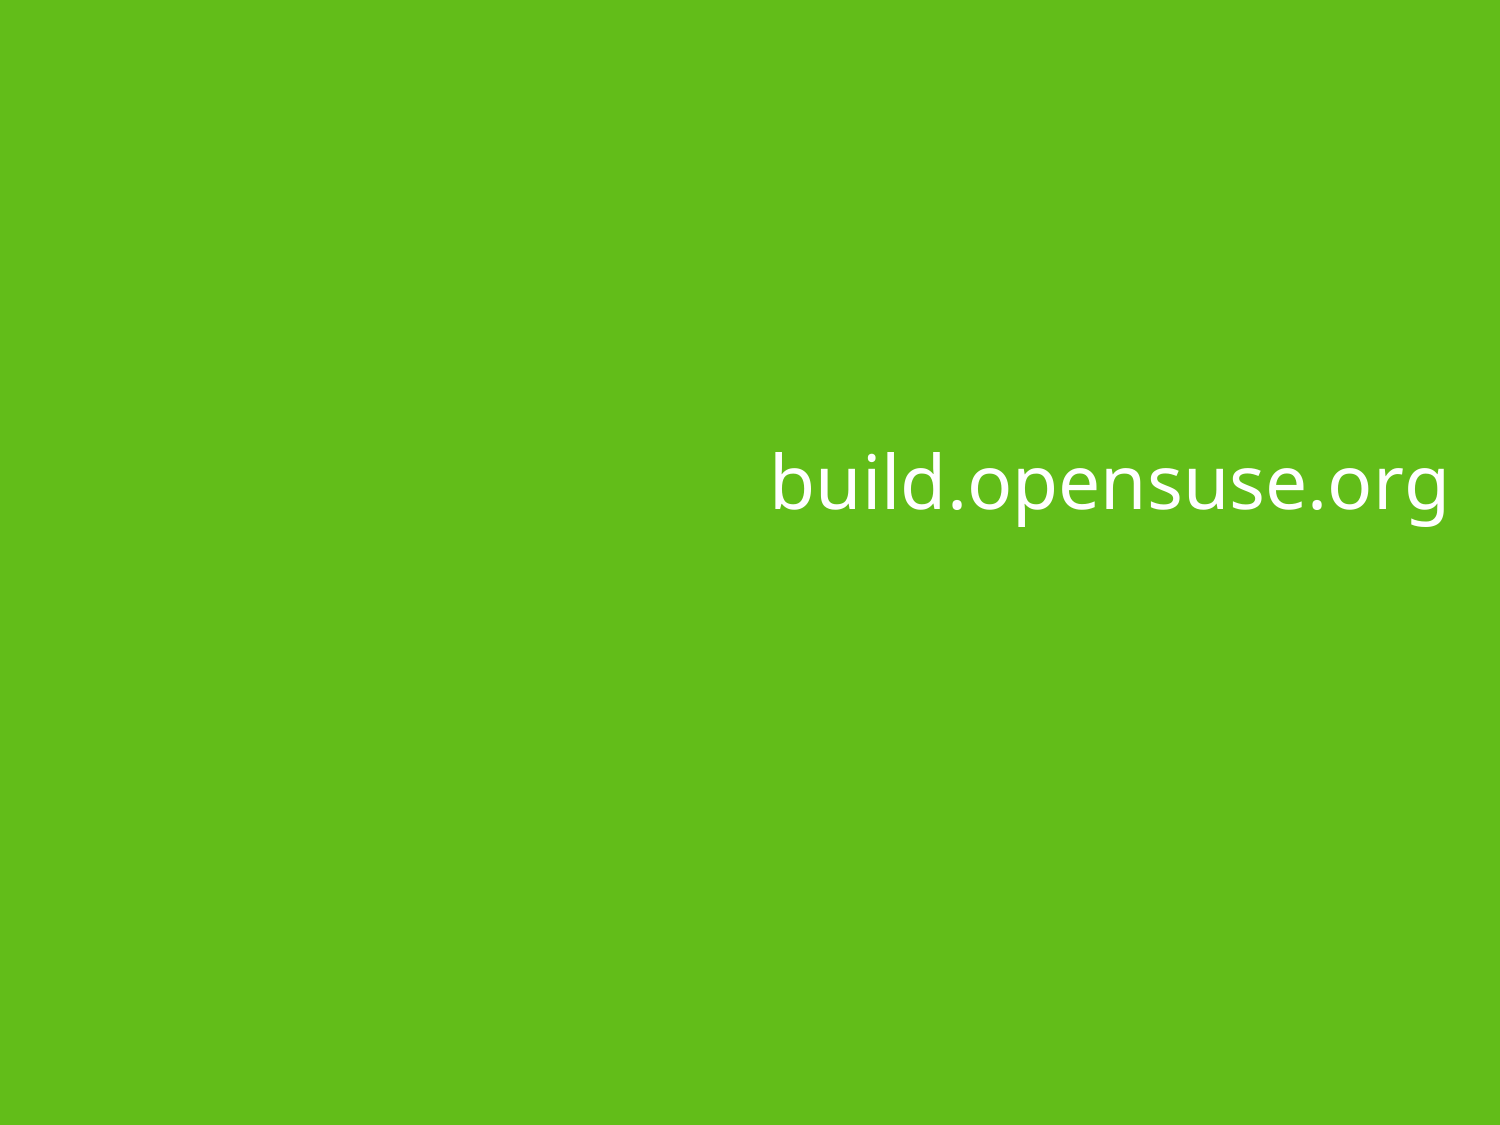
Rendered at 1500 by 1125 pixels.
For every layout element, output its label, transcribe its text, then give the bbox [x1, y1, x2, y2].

title build.opensuse.org [245, 386, 1451, 575]
